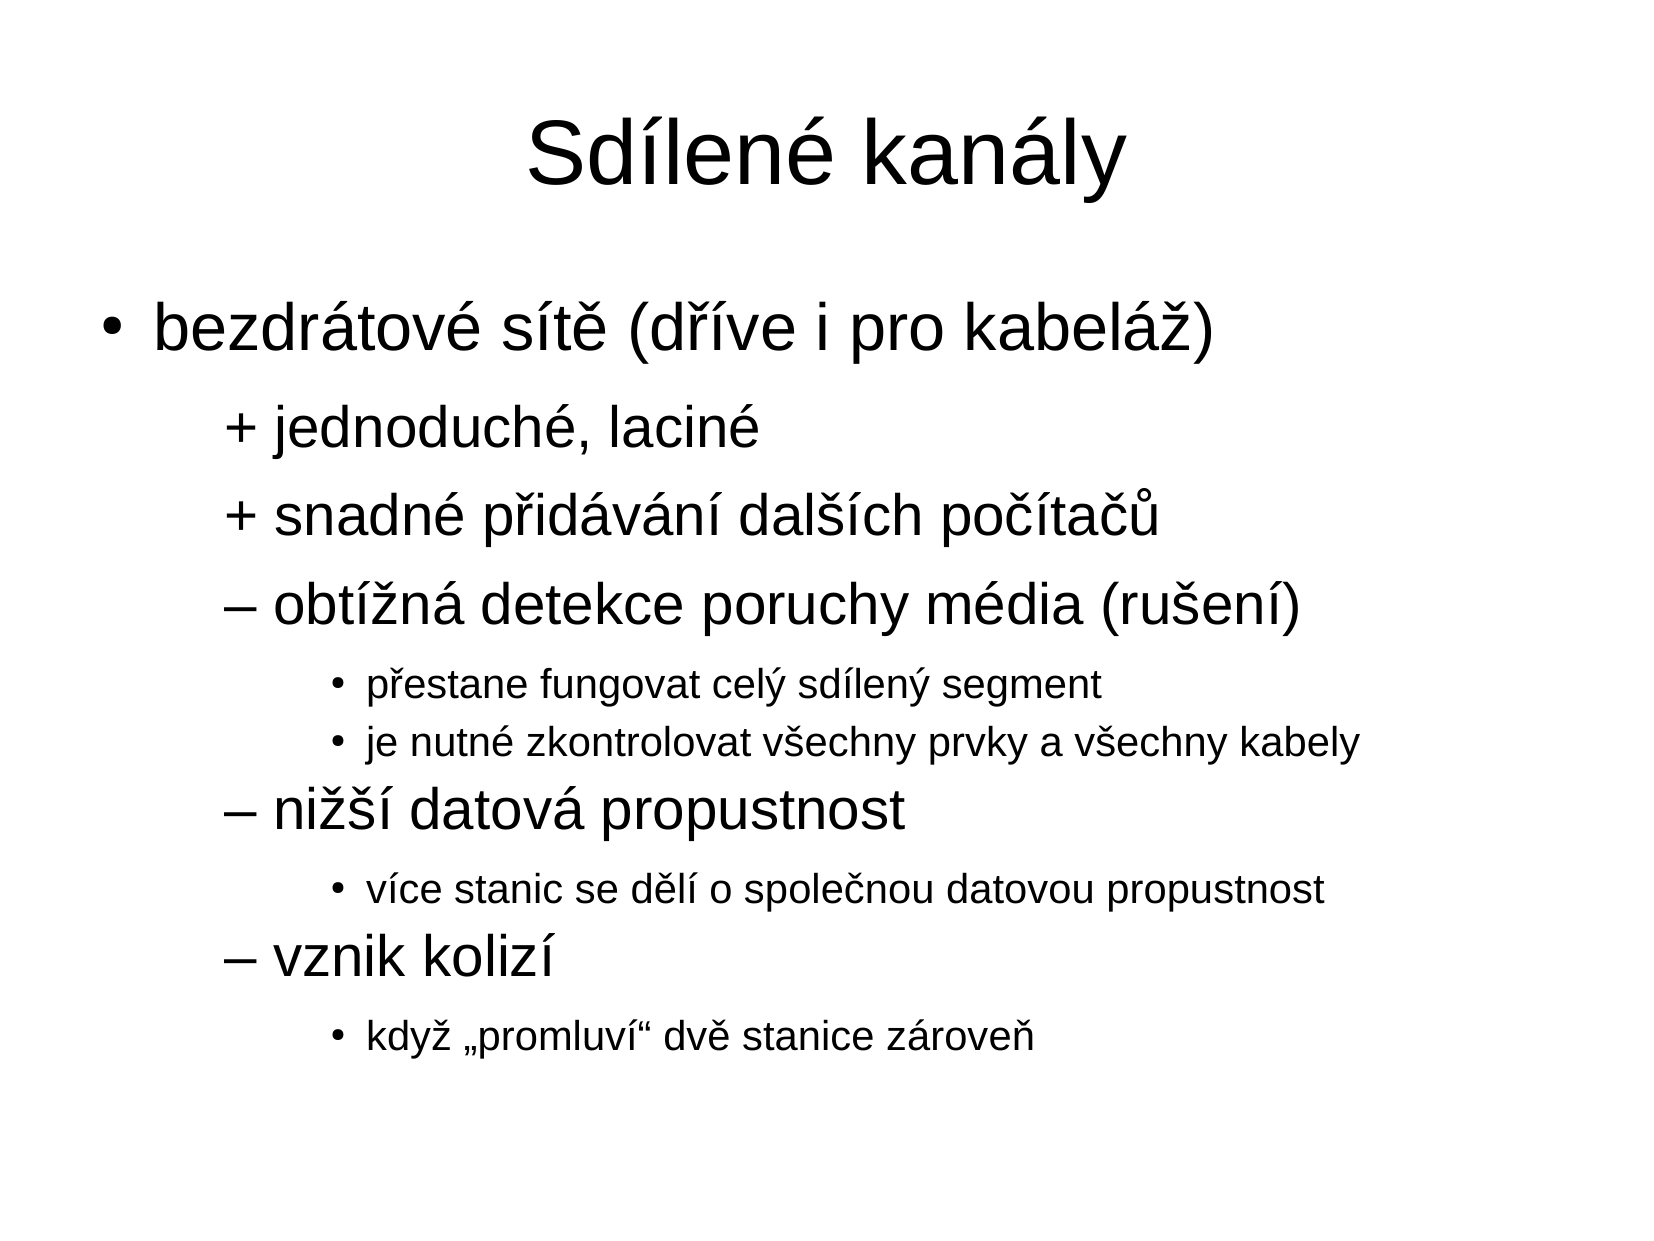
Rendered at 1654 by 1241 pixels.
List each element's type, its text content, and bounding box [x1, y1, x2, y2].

title Sdílené kanály [82, 56, 1571, 250]
list bezdrátové sítě (dříve i pro kabeláž) + jednoduché, laciné + snadné přidávání dalších počítačů – obtížná detekce poruchy média (rušení) přestane fungovat celý sdílený segment je nutné zkontrolovat všechny prvky a všechny kabely – nižší datová propustnost více stanic se dělí o společnou datovou propustnost – vznik kolizí když „promluví“ dvě stanice zároveň [82, 290, 1571, 1109]
